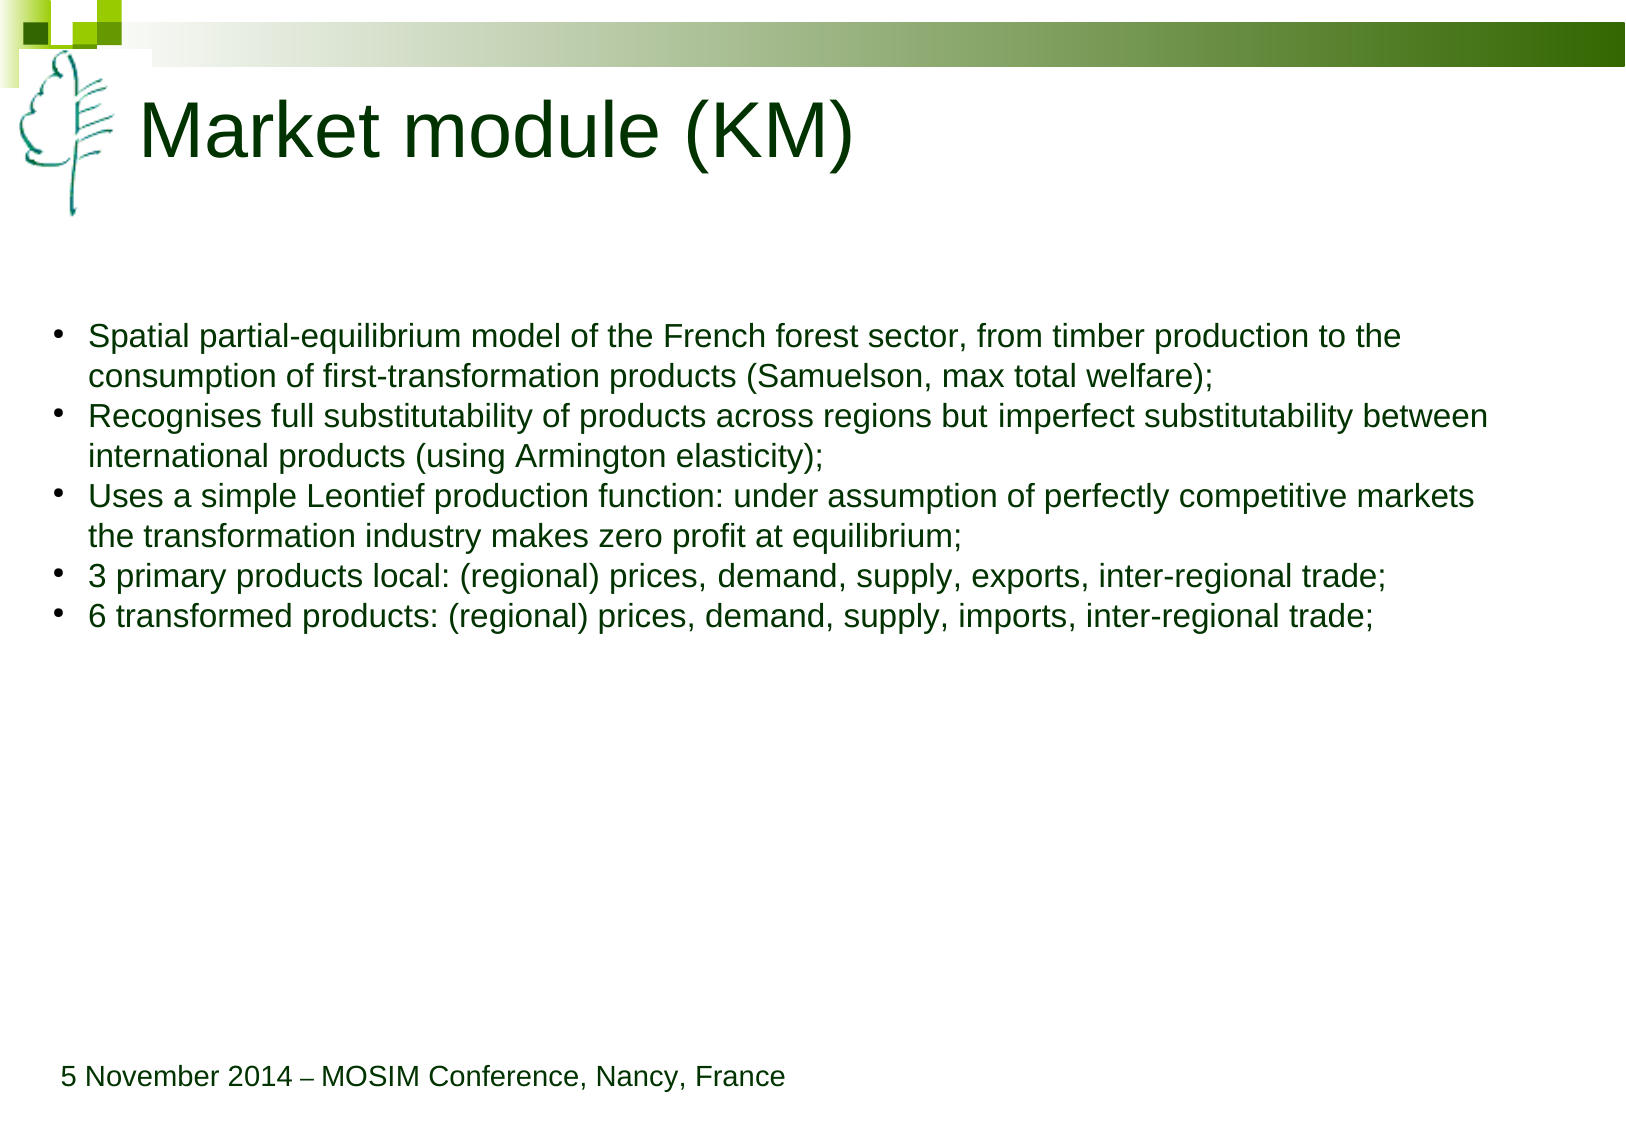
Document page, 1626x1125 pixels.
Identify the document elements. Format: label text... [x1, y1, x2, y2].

title Market module (KM) [123, 70, 1626, 182]
text_box Spatial partial-equilibrium model of the French forest sector, from timber production to the consumption of first-transformation products (Samuelson, max total welfare); Recognises full substitutability of products across regions but imperfect substitutability between international products (using Armington elasticity); Uses a simple Leontief production function: under assumption of perfectly competitive markets the transformation industry makes zero profit at equilibrium; 3 primary products local: (regional) prices, demand, supply, exports, inter-regional trade; 6 transformed products: (regional) prices, demand, supply, imports, inter-regional trade; [38, 307, 1536, 642]
picture [19, 49, 152, 220]
